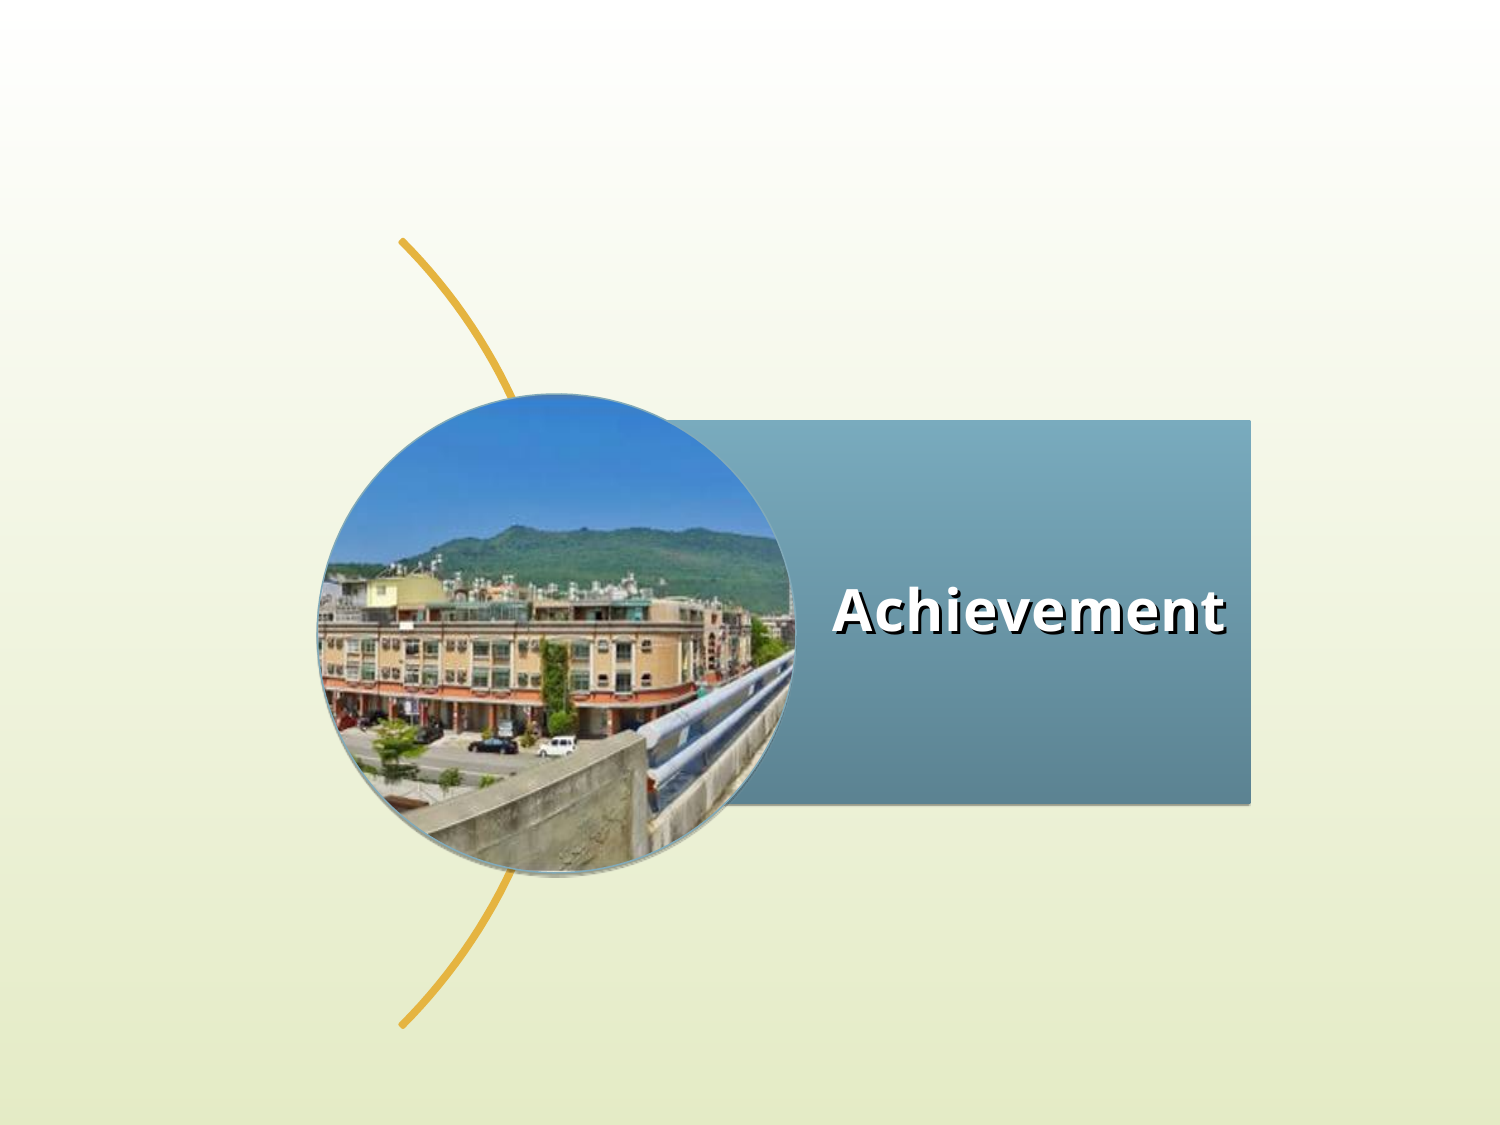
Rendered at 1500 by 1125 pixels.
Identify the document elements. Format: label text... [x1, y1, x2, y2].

text_box Achievement [668, 420, 1251, 804]
text_box [317, 394, 797, 873]
